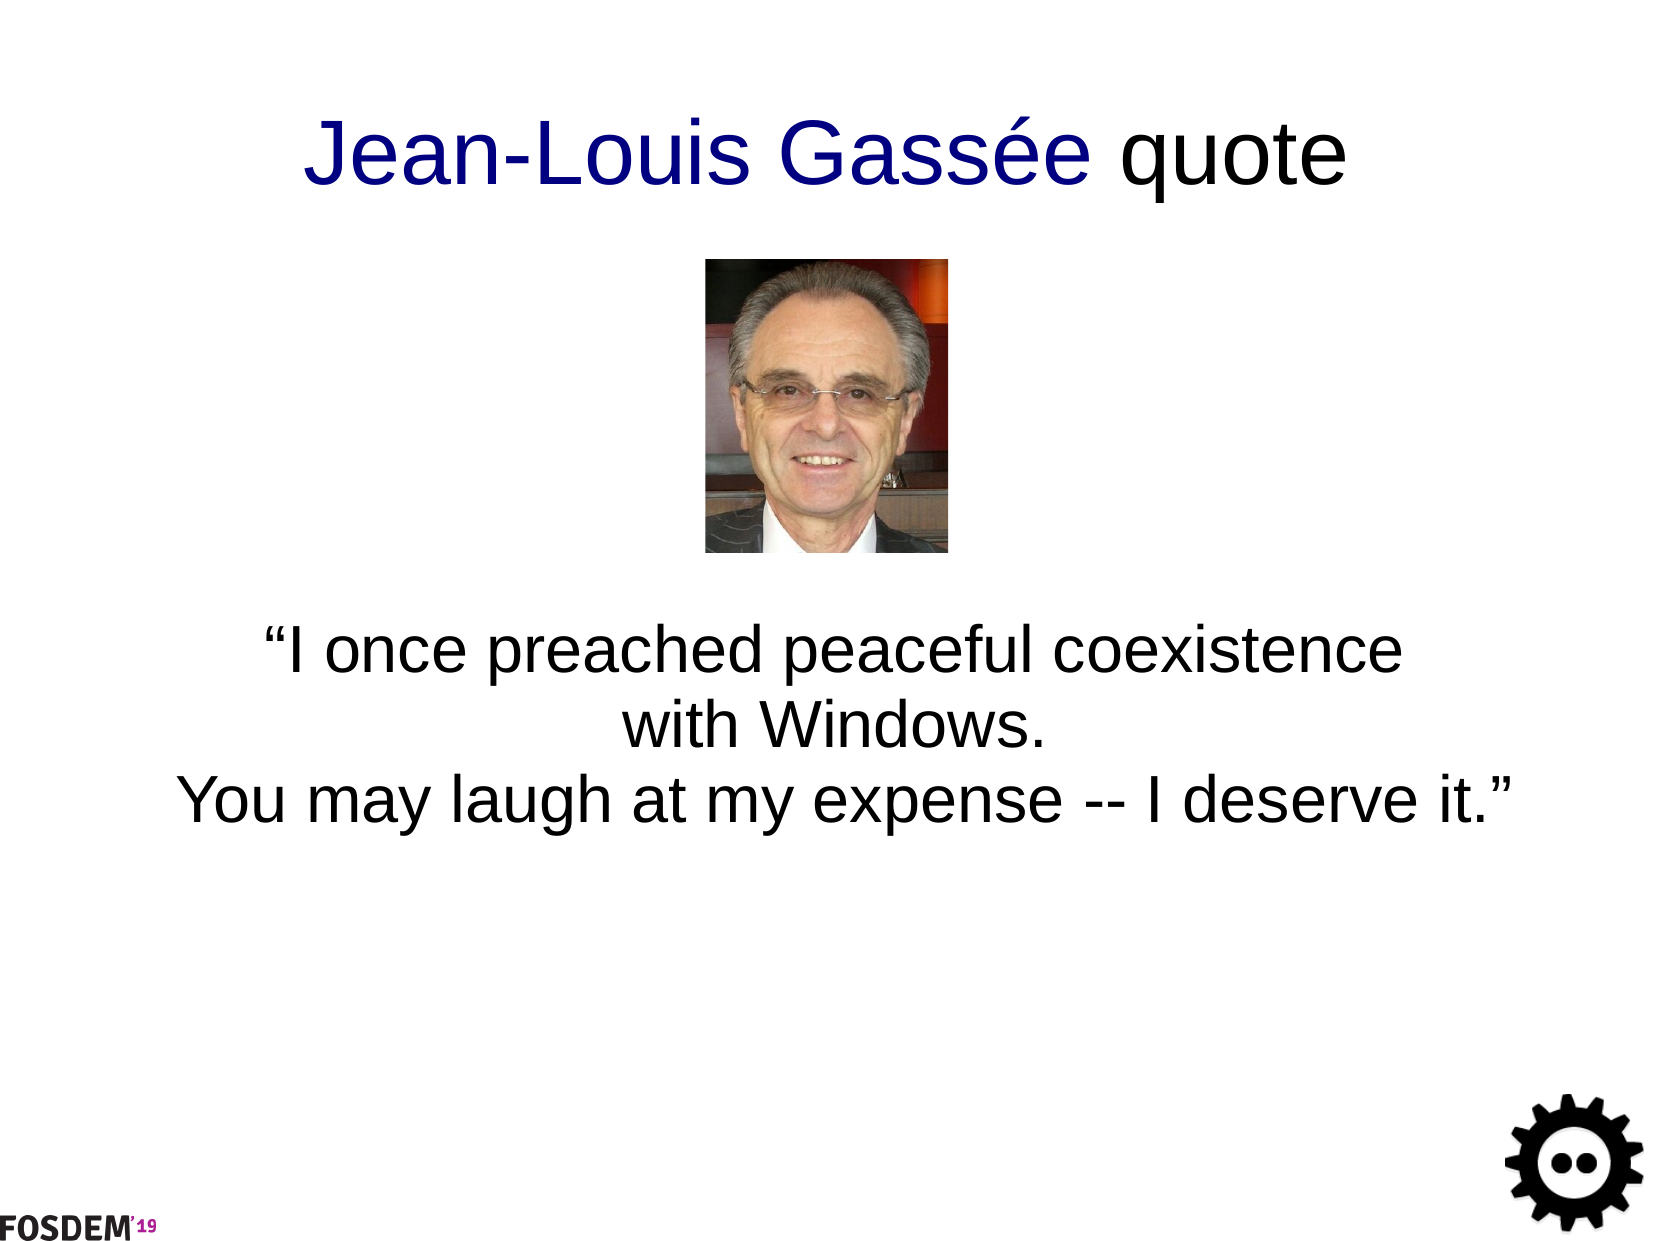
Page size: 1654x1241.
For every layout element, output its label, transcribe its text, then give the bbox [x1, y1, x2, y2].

title Jean-Louis Gassée quote [82, 49, 1571, 257]
picture [0, 1215, 156, 1241]
picture [705, 259, 949, 553]
picture [1505, 1094, 1648, 1235]
subtitle “I once preached peaceful coexistence with Windows. You may laugh at my expense -- I deserve it.” [82, 290, 1571, 1010]
